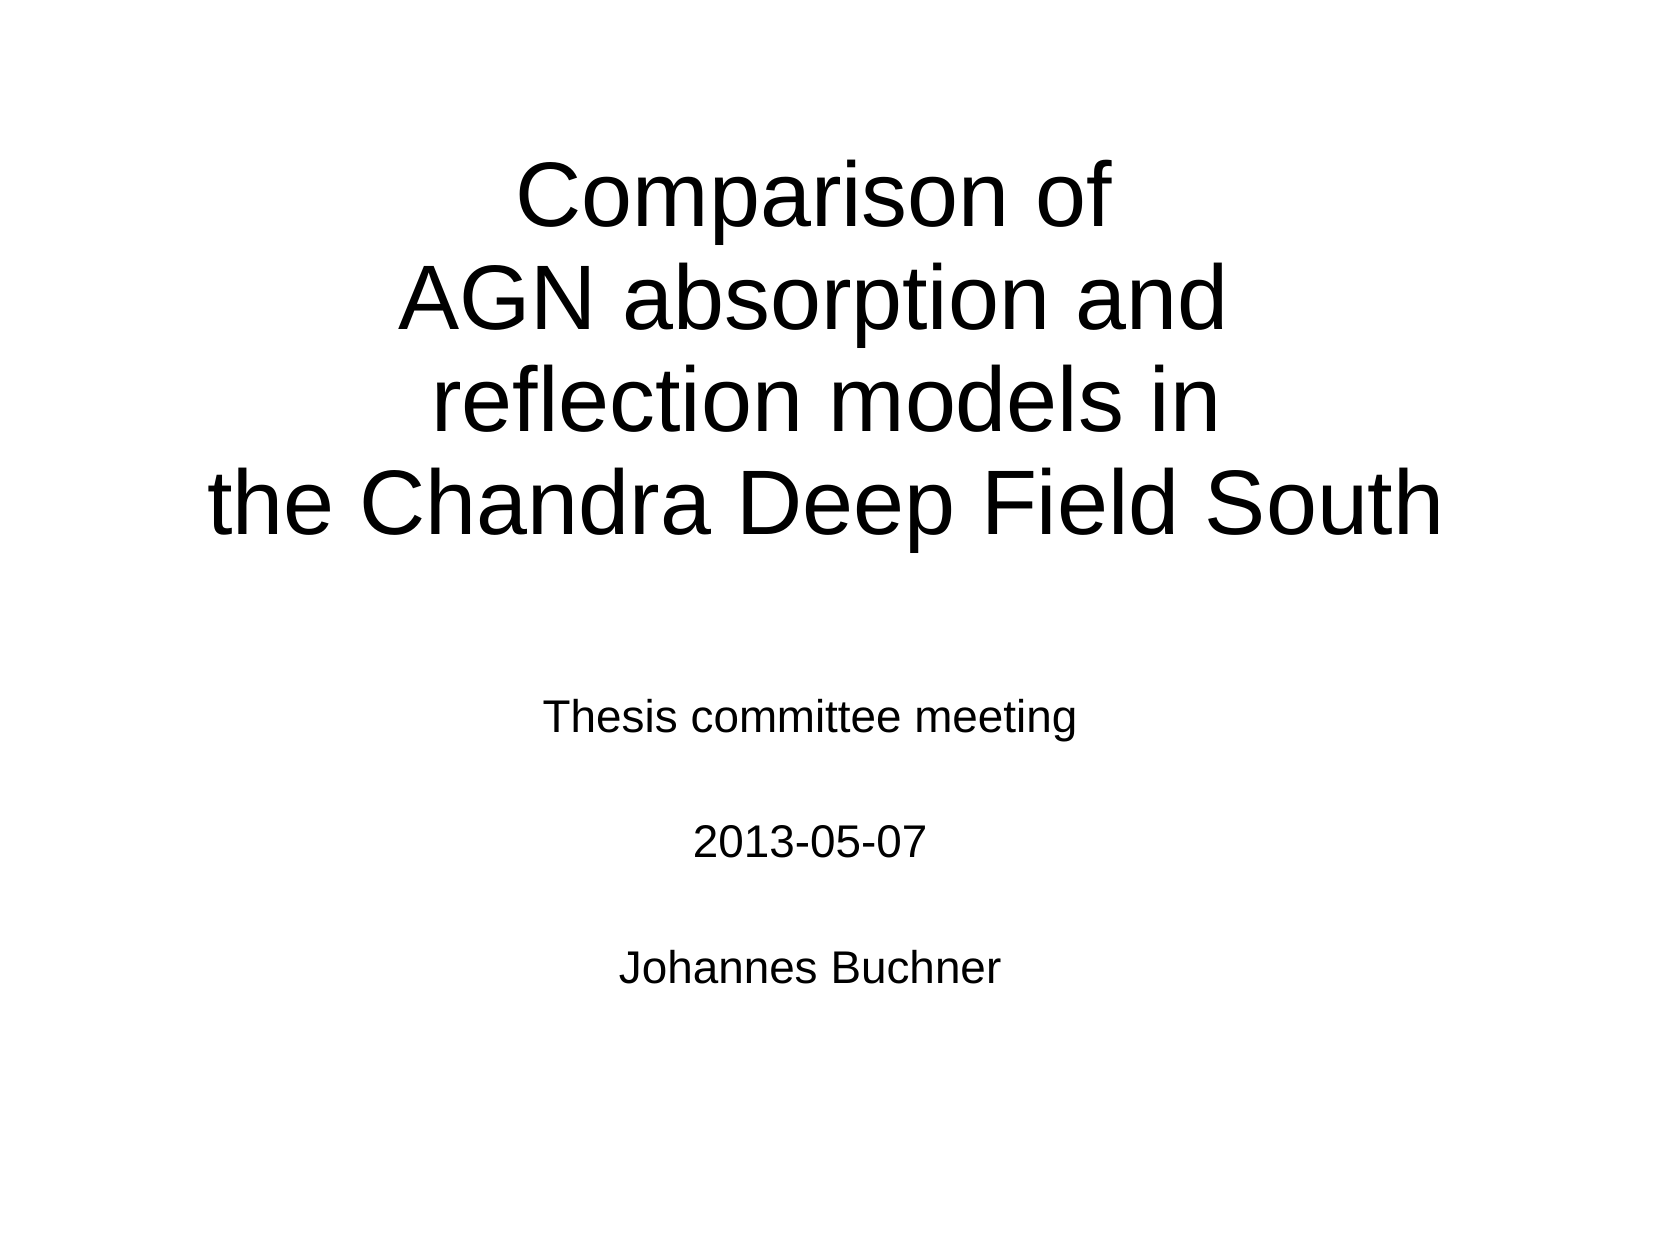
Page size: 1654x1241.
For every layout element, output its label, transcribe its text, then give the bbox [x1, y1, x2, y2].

subtitle Thesis committee meeting 2013-05-07 Johannes Buchner [82, 674, 1538, 1010]
title Comparison of AGN absorption and reflection models in the Chandra Deep Field South [82, 143, 1571, 554]
